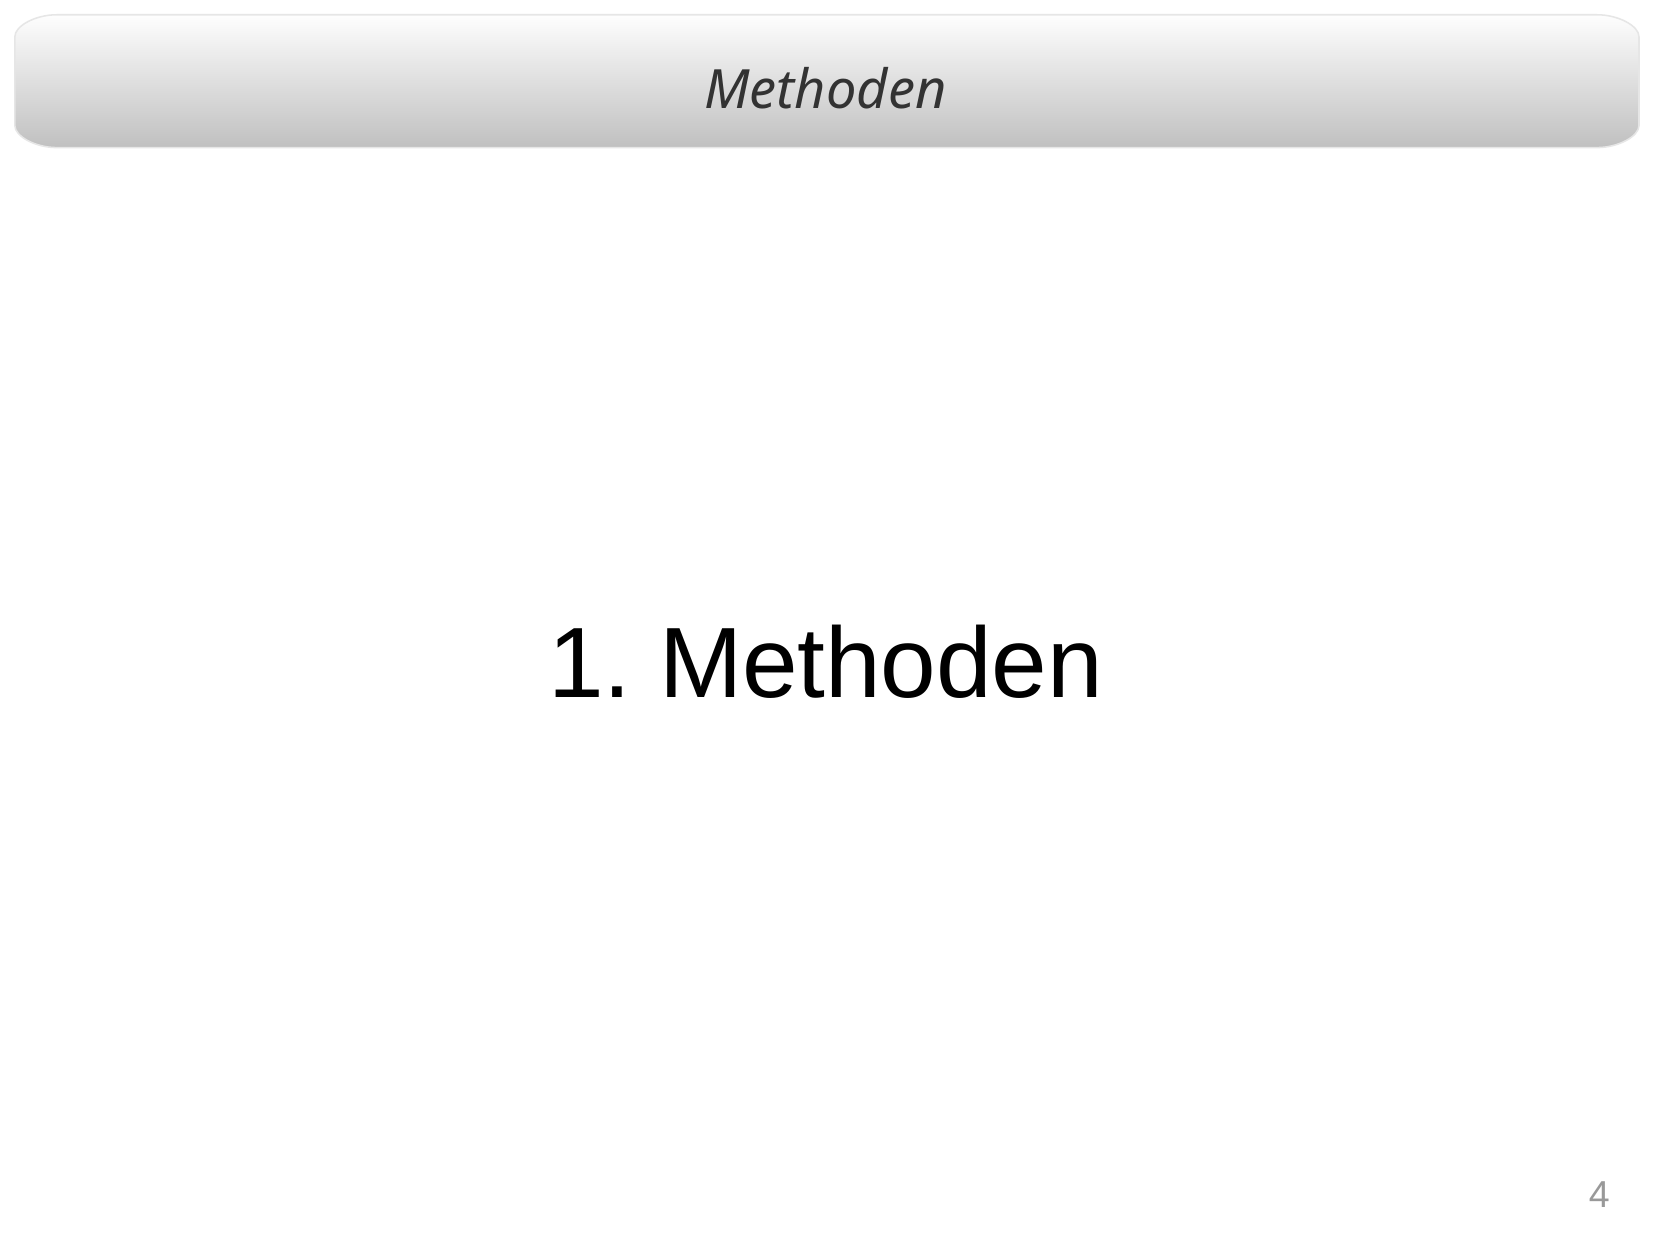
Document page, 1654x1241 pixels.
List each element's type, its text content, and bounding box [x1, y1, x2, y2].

title Methoden [29, 29, 1622, 146]
subtitle 1. Methoden [29, 184, 1622, 1143]
